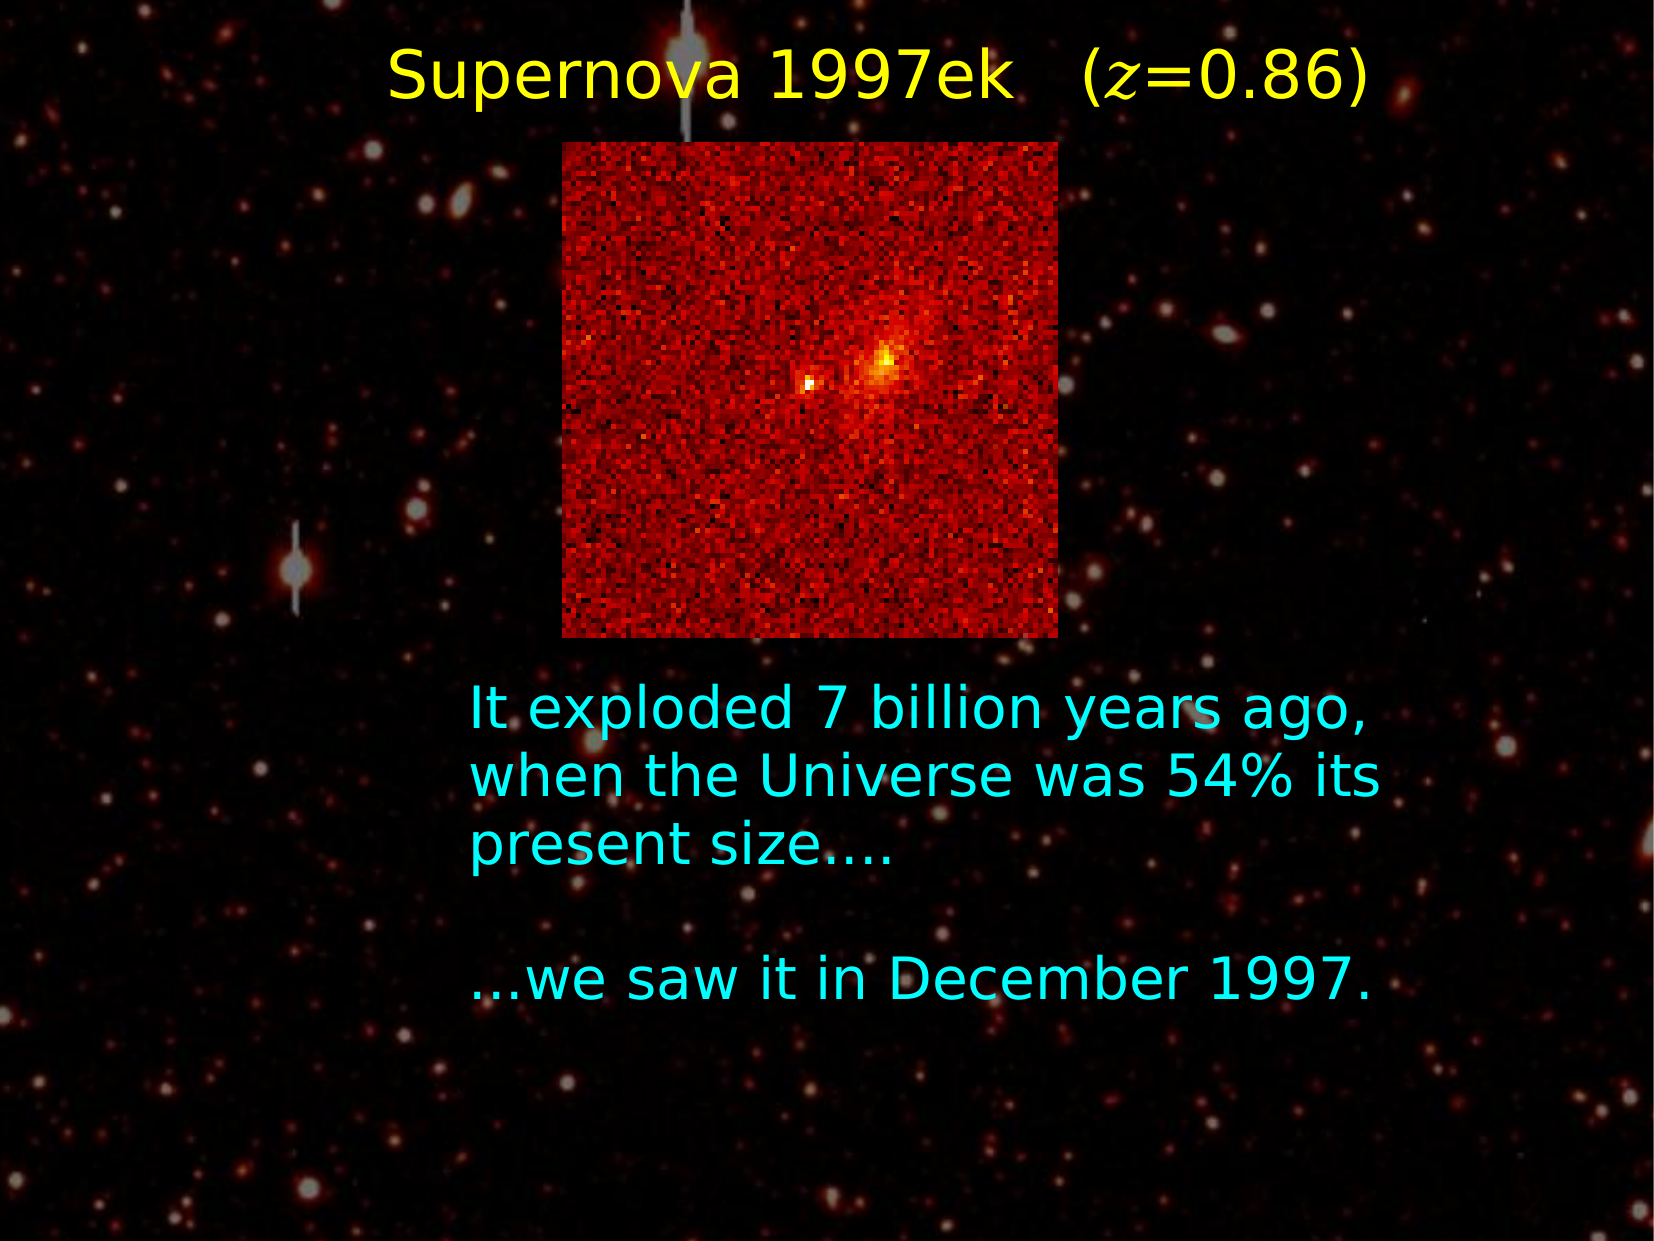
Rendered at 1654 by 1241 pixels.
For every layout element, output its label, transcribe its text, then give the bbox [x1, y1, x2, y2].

picture [0, 0, 1654, 1241]
text_box Supernova 1997ek (z=0.86) [386, 36, 1273, 115]
text_box It exploded 7 billion years ago, when the Universe was 54% its present size.... ...we saw it in December 1997. [468, 675, 1291, 1014]
